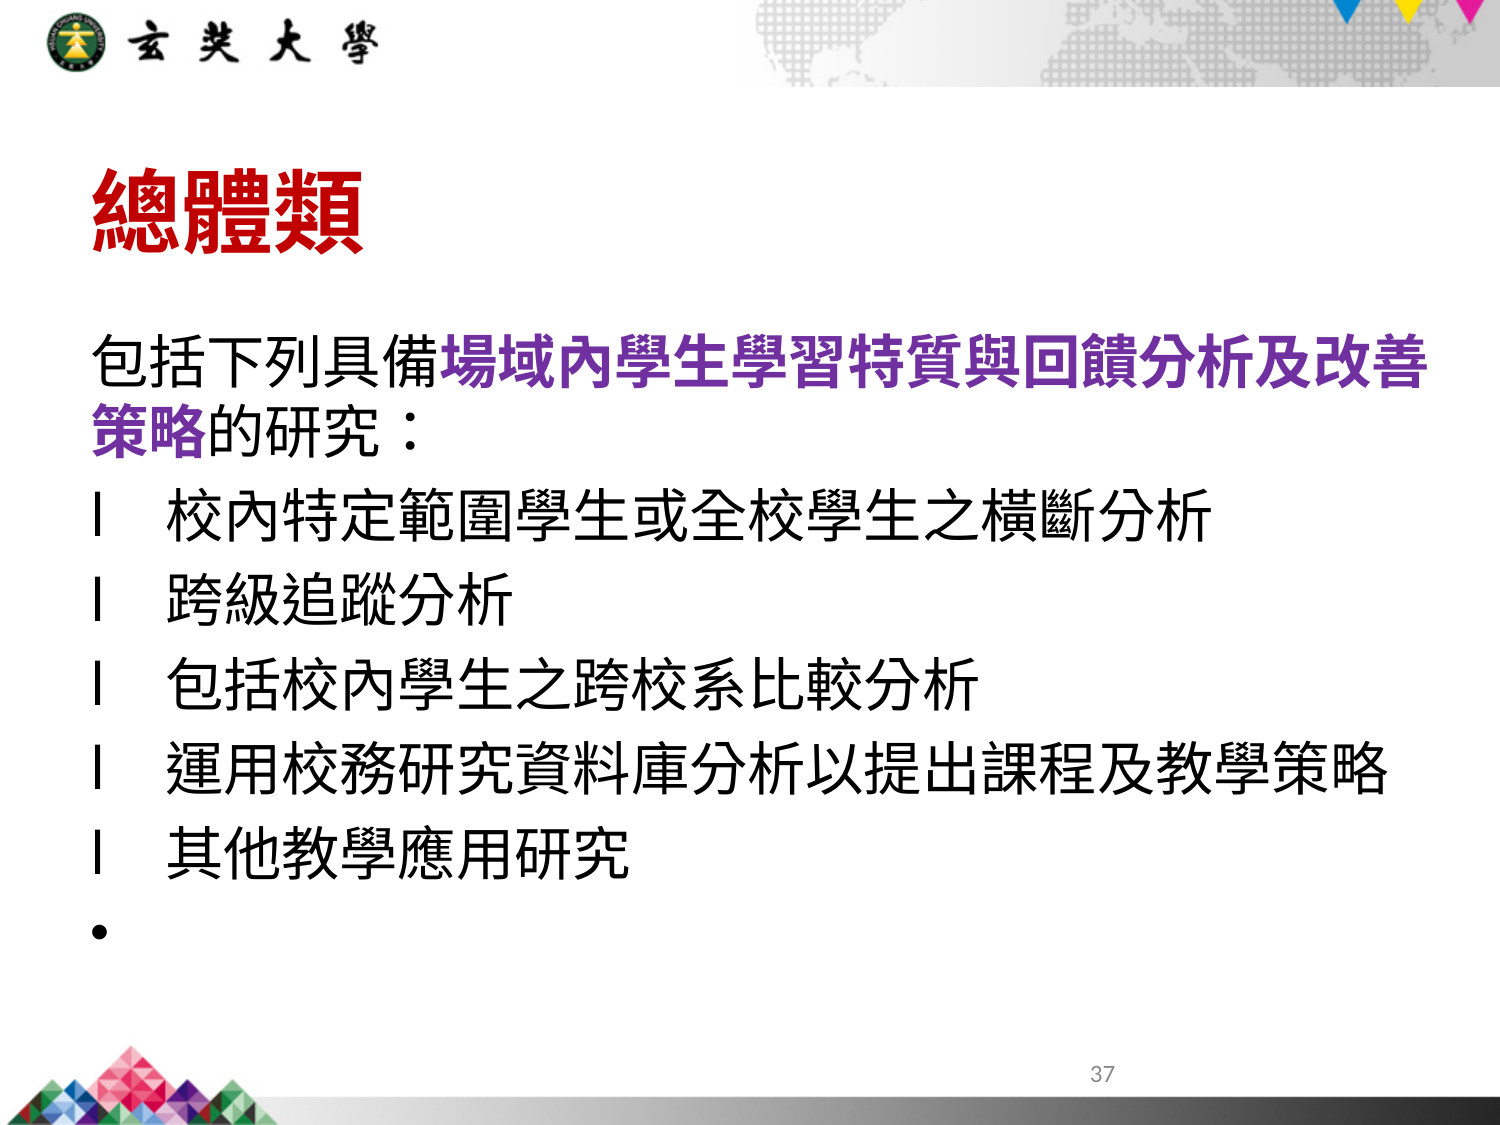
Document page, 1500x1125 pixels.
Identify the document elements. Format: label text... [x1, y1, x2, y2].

text_box 37 [1074, 1042, 1426, 1103]
text_box 包括下列具備場域內學生學習特質與回饋分析及改善策略的研究： 校內特定範圍學生或全校學生之橫斷分析 跨級追蹤分析 包括校內學生之跨校系比較分析 運用校務研究資料庫分析以提出課程及教學策略 其他教學應用研究 [75, 317, 1459, 1000]
text_box 總體類 [75, 115, 1426, 304]
